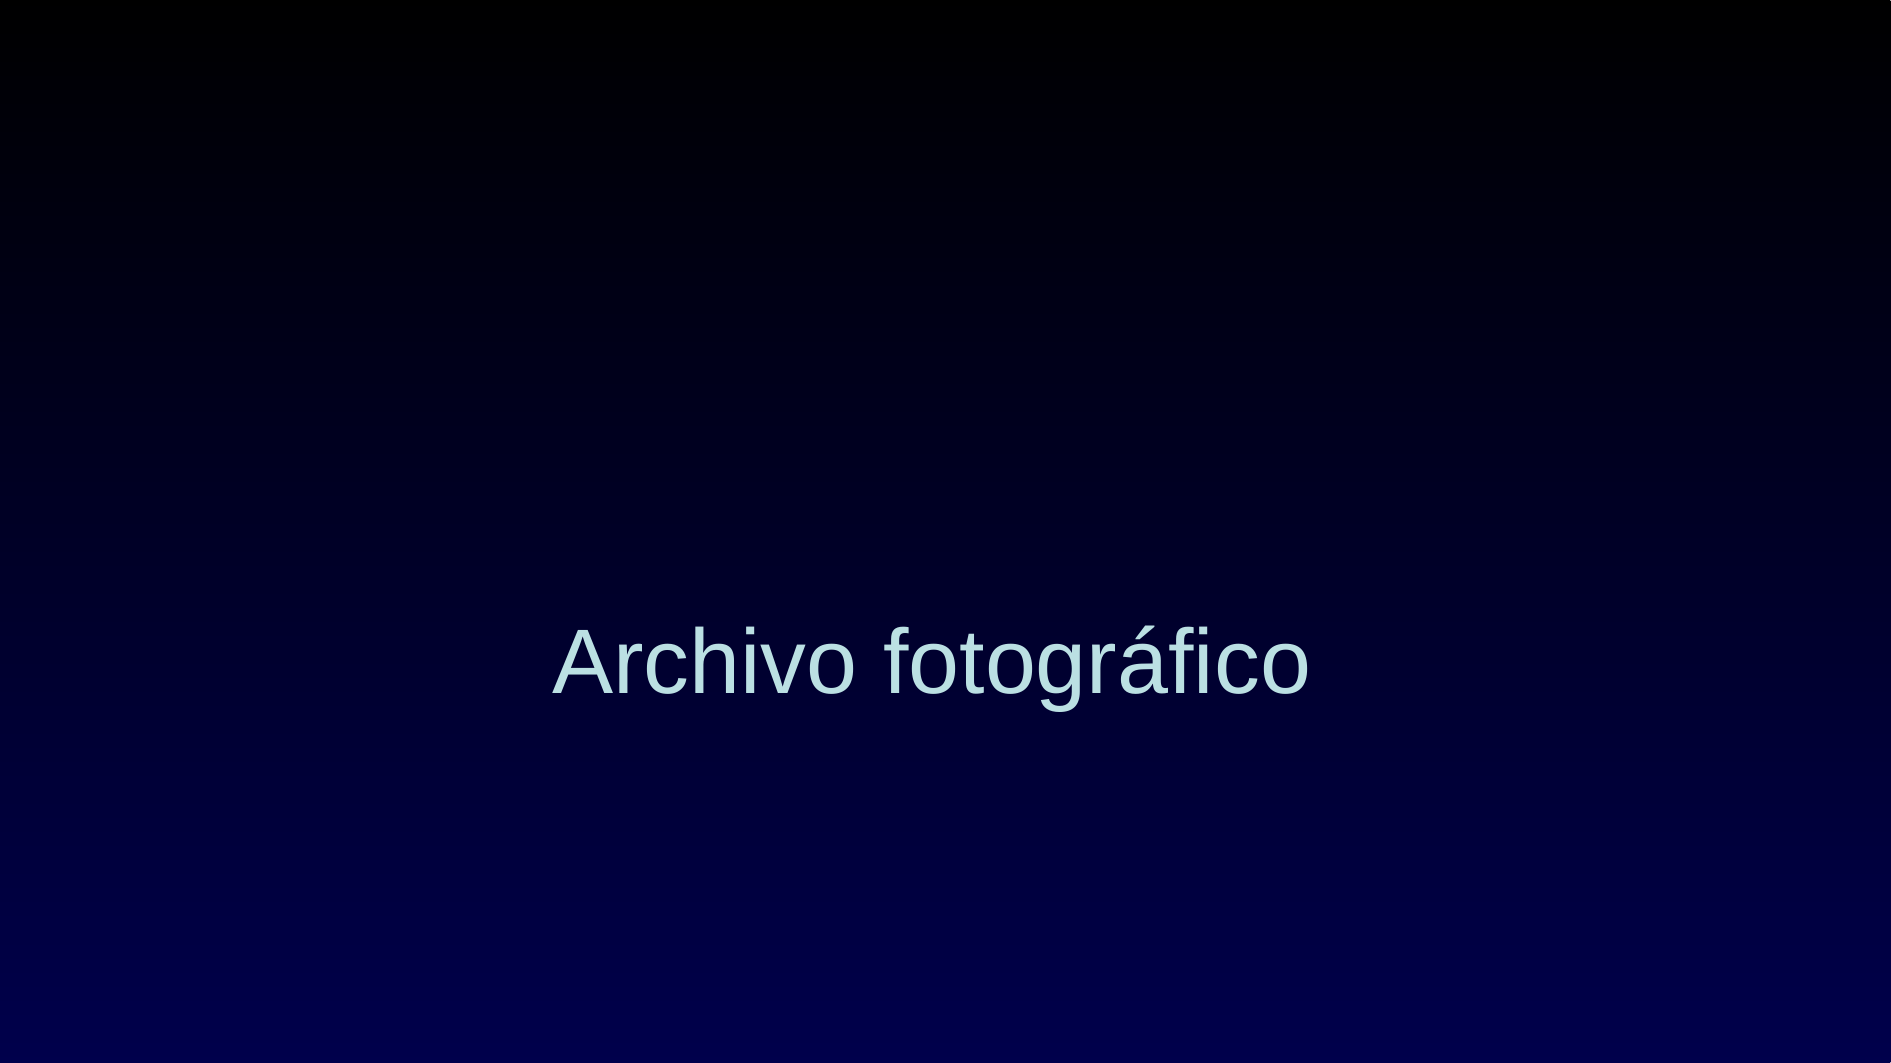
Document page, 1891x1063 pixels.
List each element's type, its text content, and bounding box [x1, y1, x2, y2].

text_box Archivo fotográfico [141, 543, 1749, 772]
